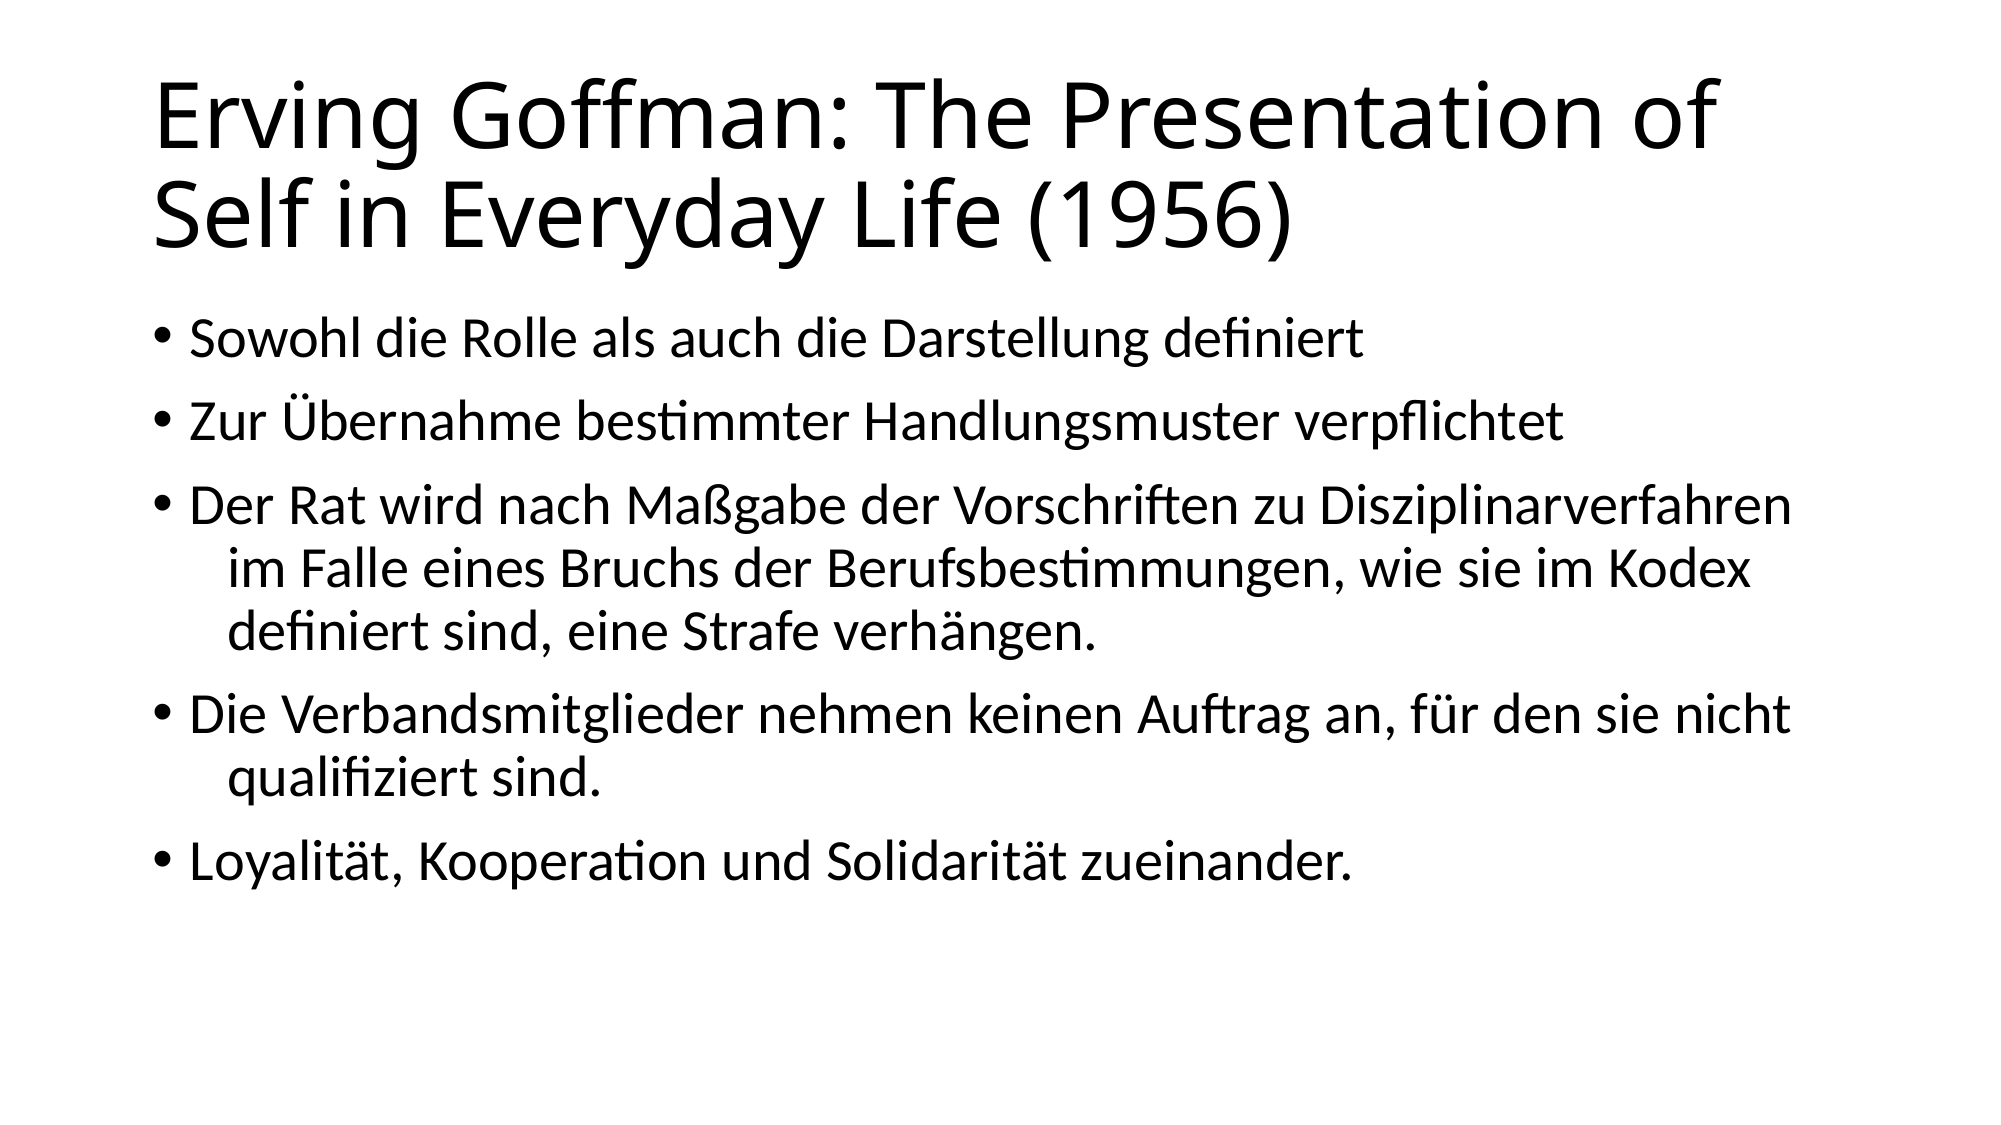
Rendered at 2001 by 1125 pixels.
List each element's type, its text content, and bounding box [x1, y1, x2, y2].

list Sowohl die Rolle als auch die Darstellung definiert Zur Übernahme bestimmter Handlungsmuster verpflichtet Der Rat wird nach Maßgabe der Vorschriften zu Disziplinarverfahren im Falle eines Bruchs der Berufsbestimmungen, wie sie im Kodex definiert sind, eine Strafe verhängen. Die Verbandsmitglieder nehmen keinen Auftrag an, für den sie nicht qualifiziert sind. Loyalität, Kooperation und Solidarität zueinander. [137, 299, 1863, 1014]
title Erving Goffman: The Presentation of Self in Everyday Life (1956) [137, 59, 1863, 278]
